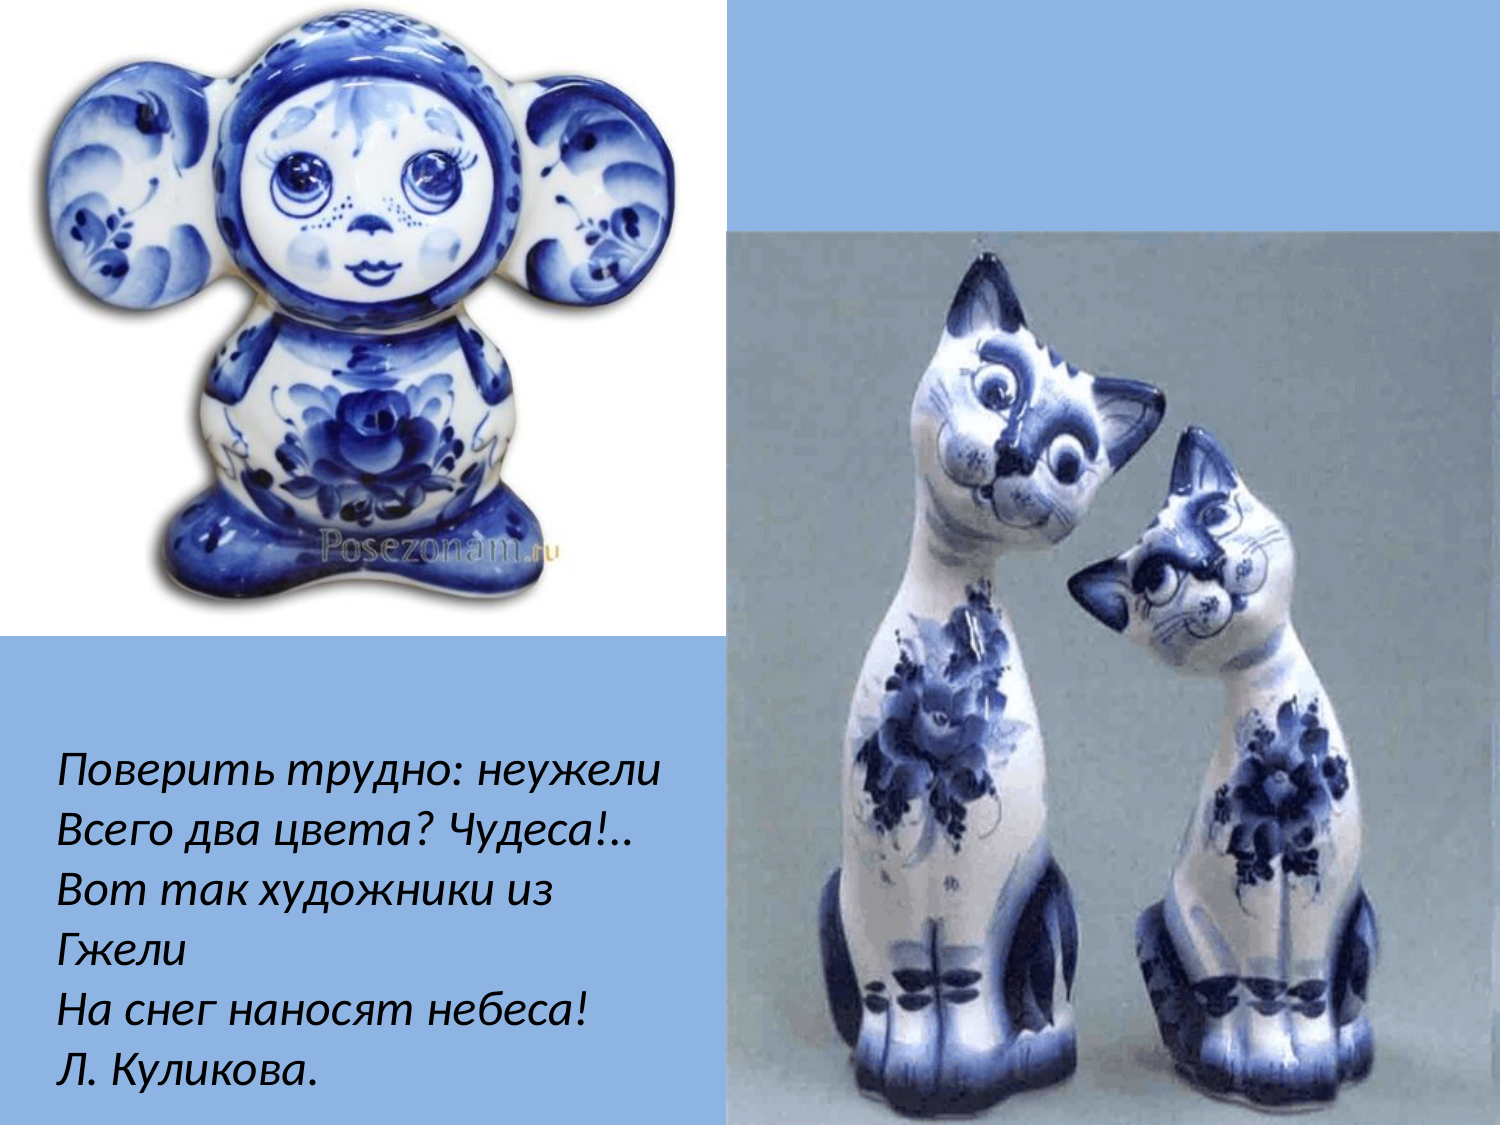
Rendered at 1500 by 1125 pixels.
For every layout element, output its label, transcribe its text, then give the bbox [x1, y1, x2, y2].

text_box Поверить трудно: неужели Всего два цвета? Чудеса!.. Вот так художники из Гжели На снег наносят небеса! Л. Куликова. [41, 727, 703, 1103]
picture [0, 0, 1500, 1125]
